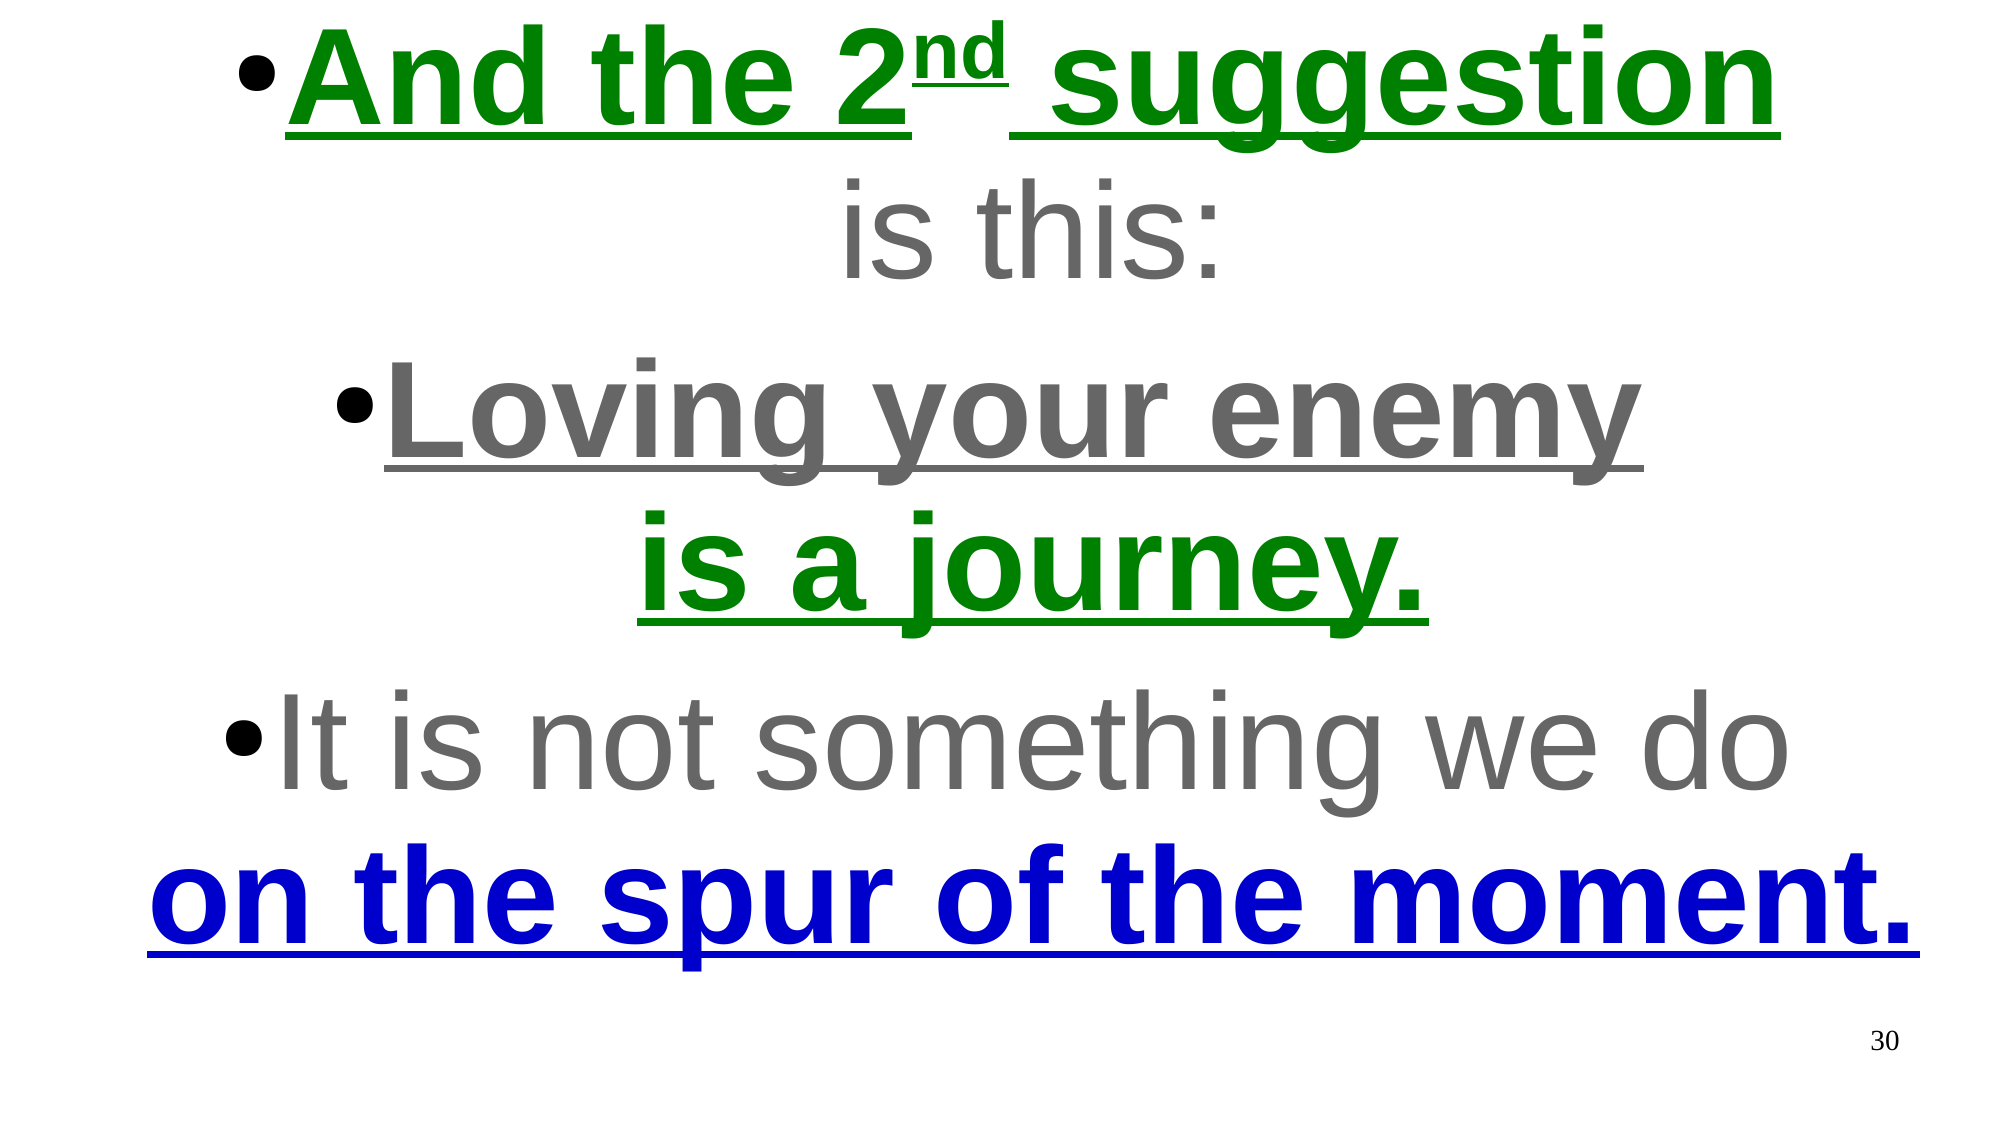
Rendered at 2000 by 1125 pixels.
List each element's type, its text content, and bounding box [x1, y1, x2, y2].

list And the 2nd suggestion is this: Loving your enemy is a journey. It is not something we do on the spur of the moment. [0, 0, 1996, 1123]
